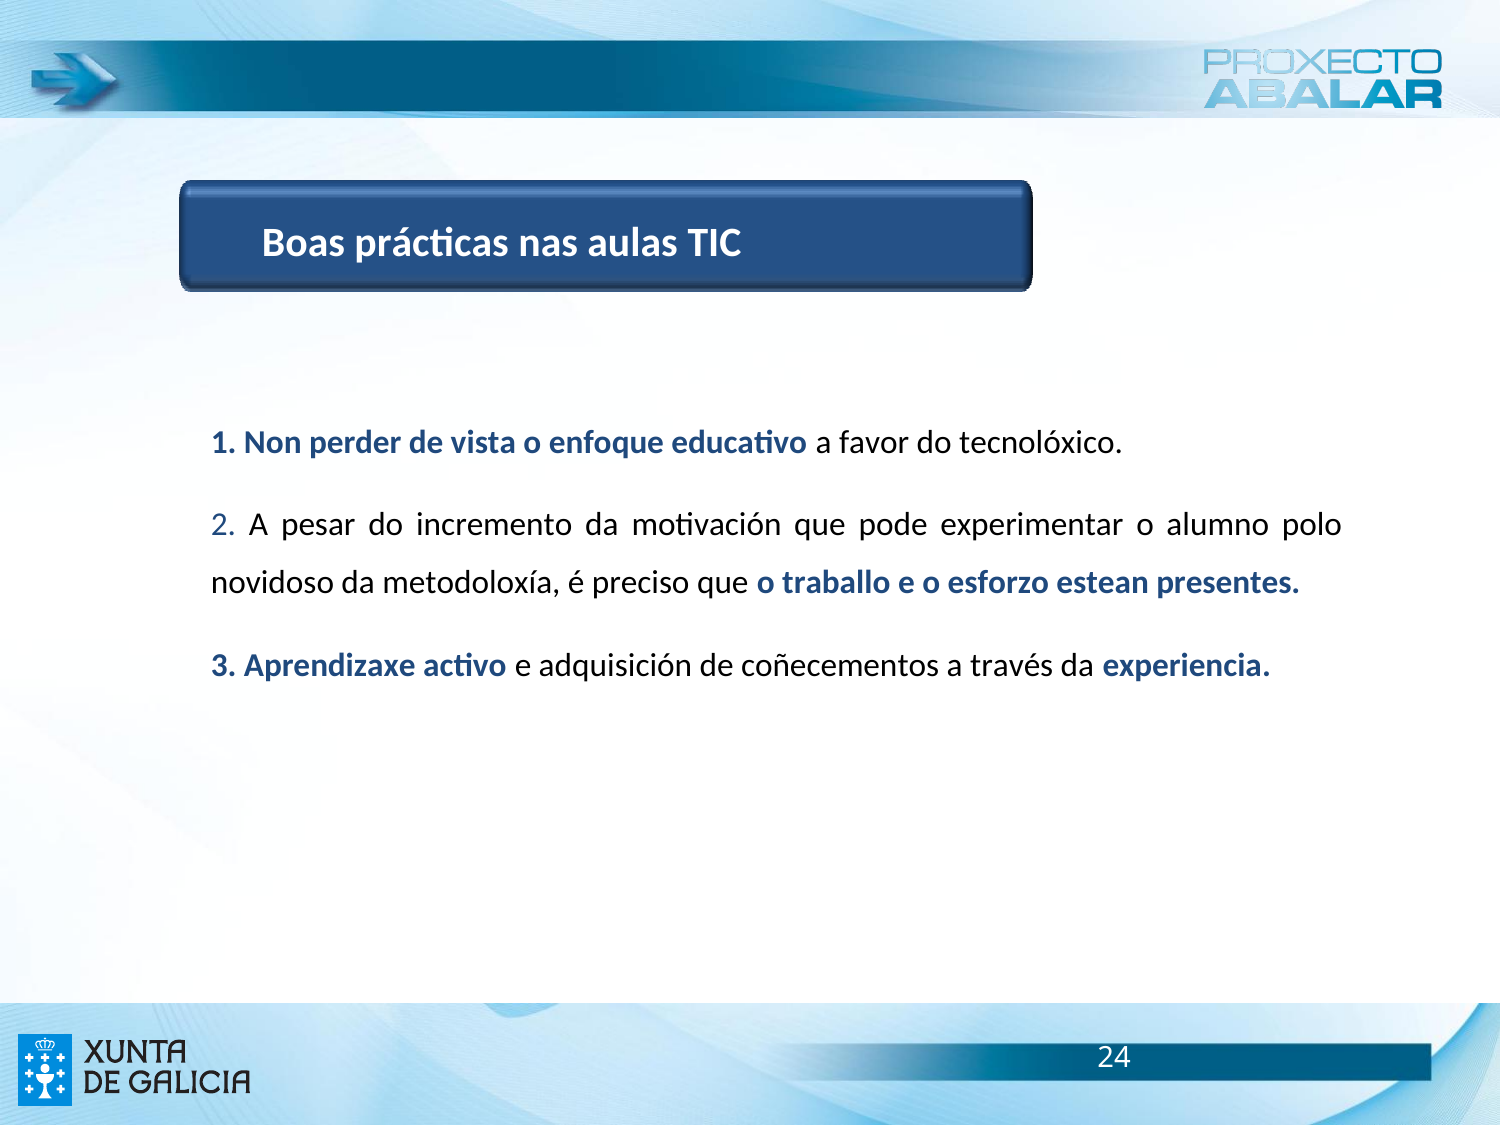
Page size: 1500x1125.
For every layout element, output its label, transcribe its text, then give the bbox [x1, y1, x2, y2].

text_box Non perder de vista o enfoque educativo a favor do tecnolóxico. A pesar do incremento da motivación que pode experimentar o alumno polo novidoso da metodoloxía, é preciso que o traballo e o esforzo estean presentes. Aprendizaxe activo e adquisición de coñecementos a través da experiencia. [196, 329, 1359, 1003]
text_box <número> [1082, 1031, 1433, 1092]
picture [0, 0, 1500, 1125]
text_box Boas prácticas nas aulas TIC [247, 206, 969, 273]
